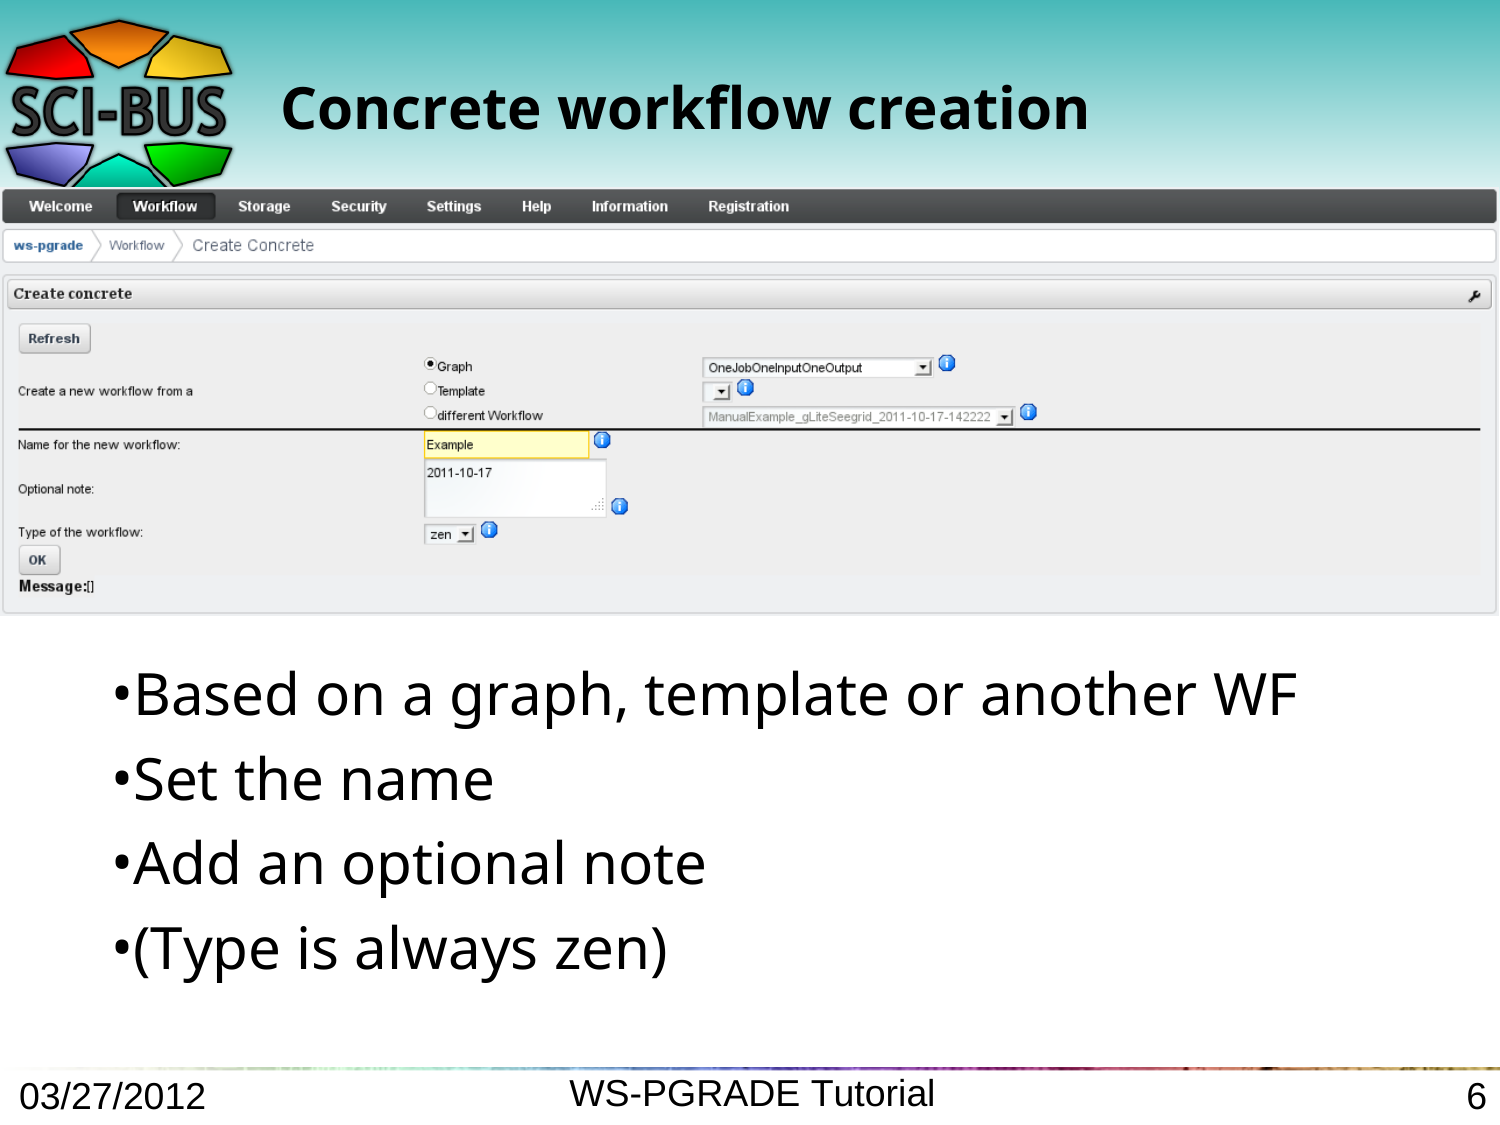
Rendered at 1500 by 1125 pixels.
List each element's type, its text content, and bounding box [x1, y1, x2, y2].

picture [0, 15, 1499, 616]
list Based on a graph, template or another WF Set the name Add an optional note (Type is always zen) [87, 649, 1426, 989]
title Concrete workflow creation [265, 29, 1477, 183]
picture [0, 1067, 1500, 1125]
